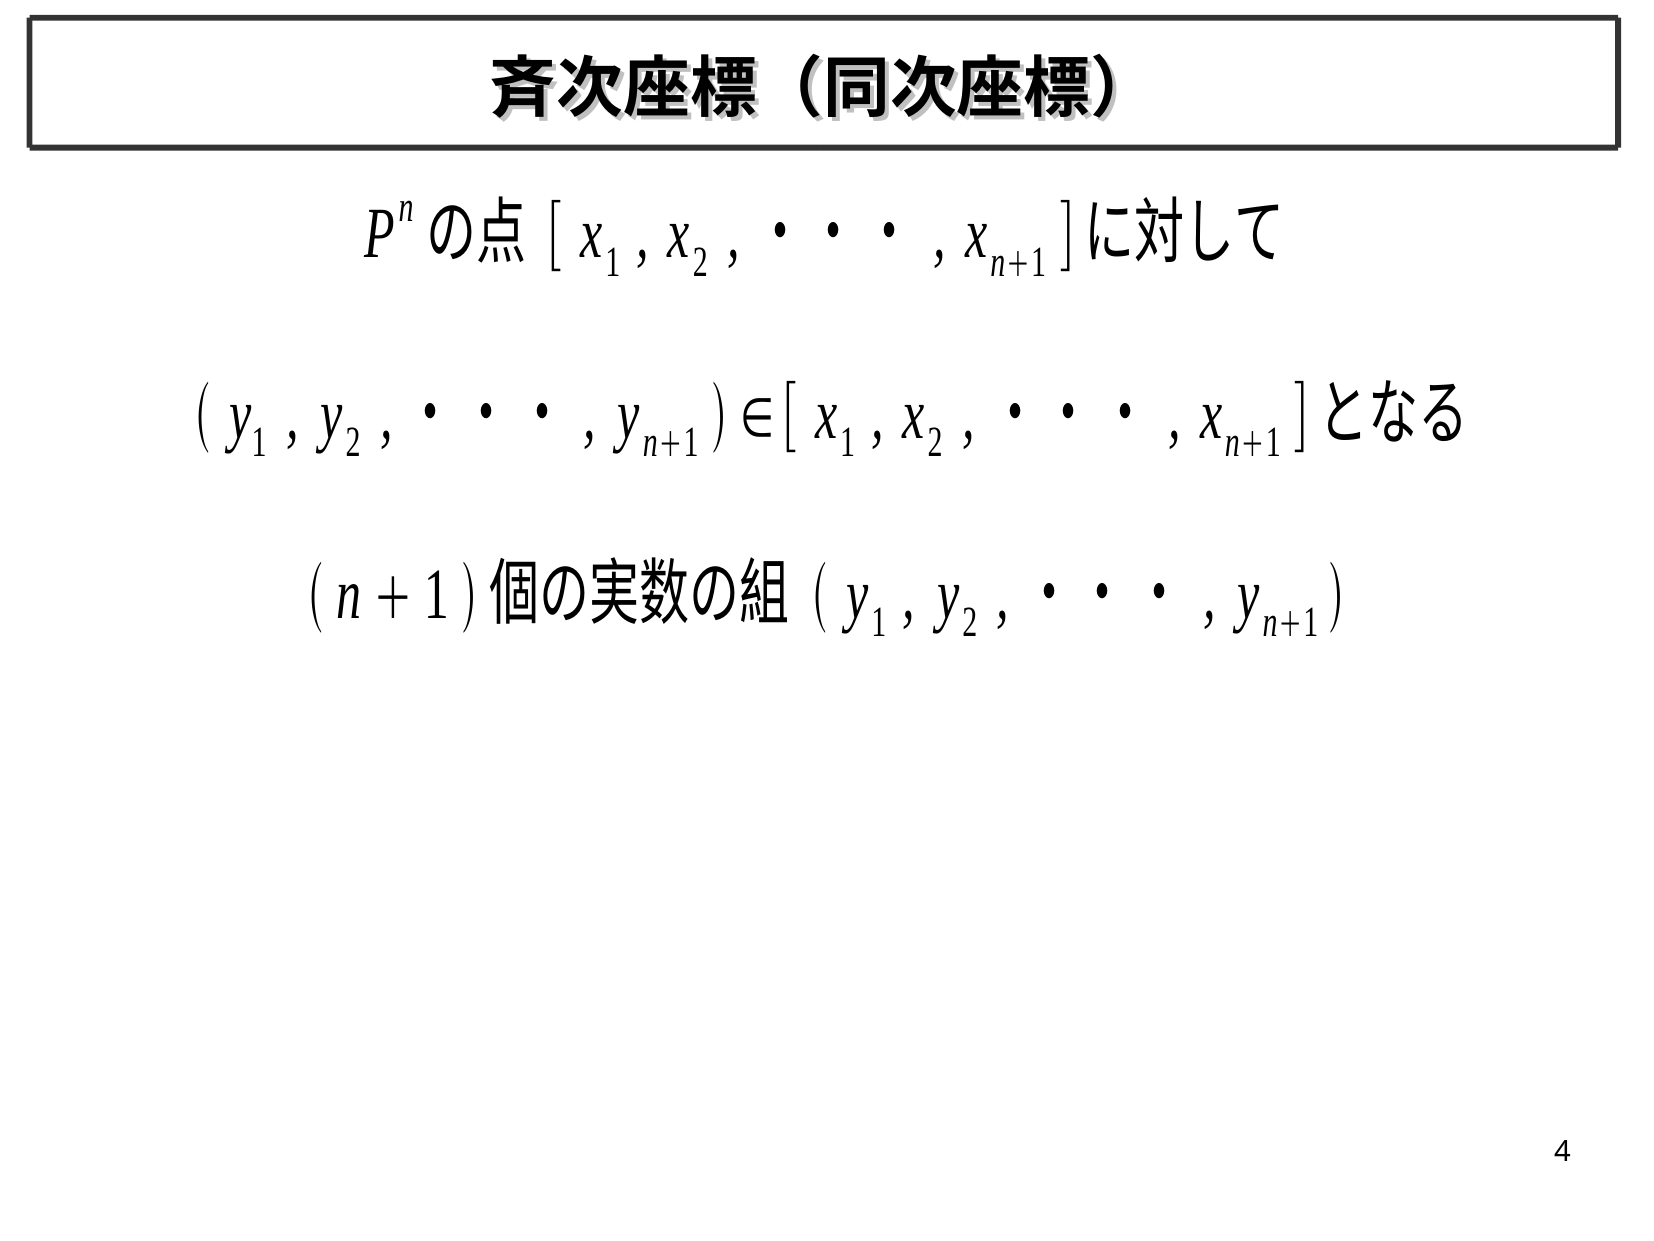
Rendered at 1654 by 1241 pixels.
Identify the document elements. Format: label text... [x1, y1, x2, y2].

text_box 斉次座標（同次座標） [29, 17, 1619, 148]
chart [173, 181, 1483, 648]
